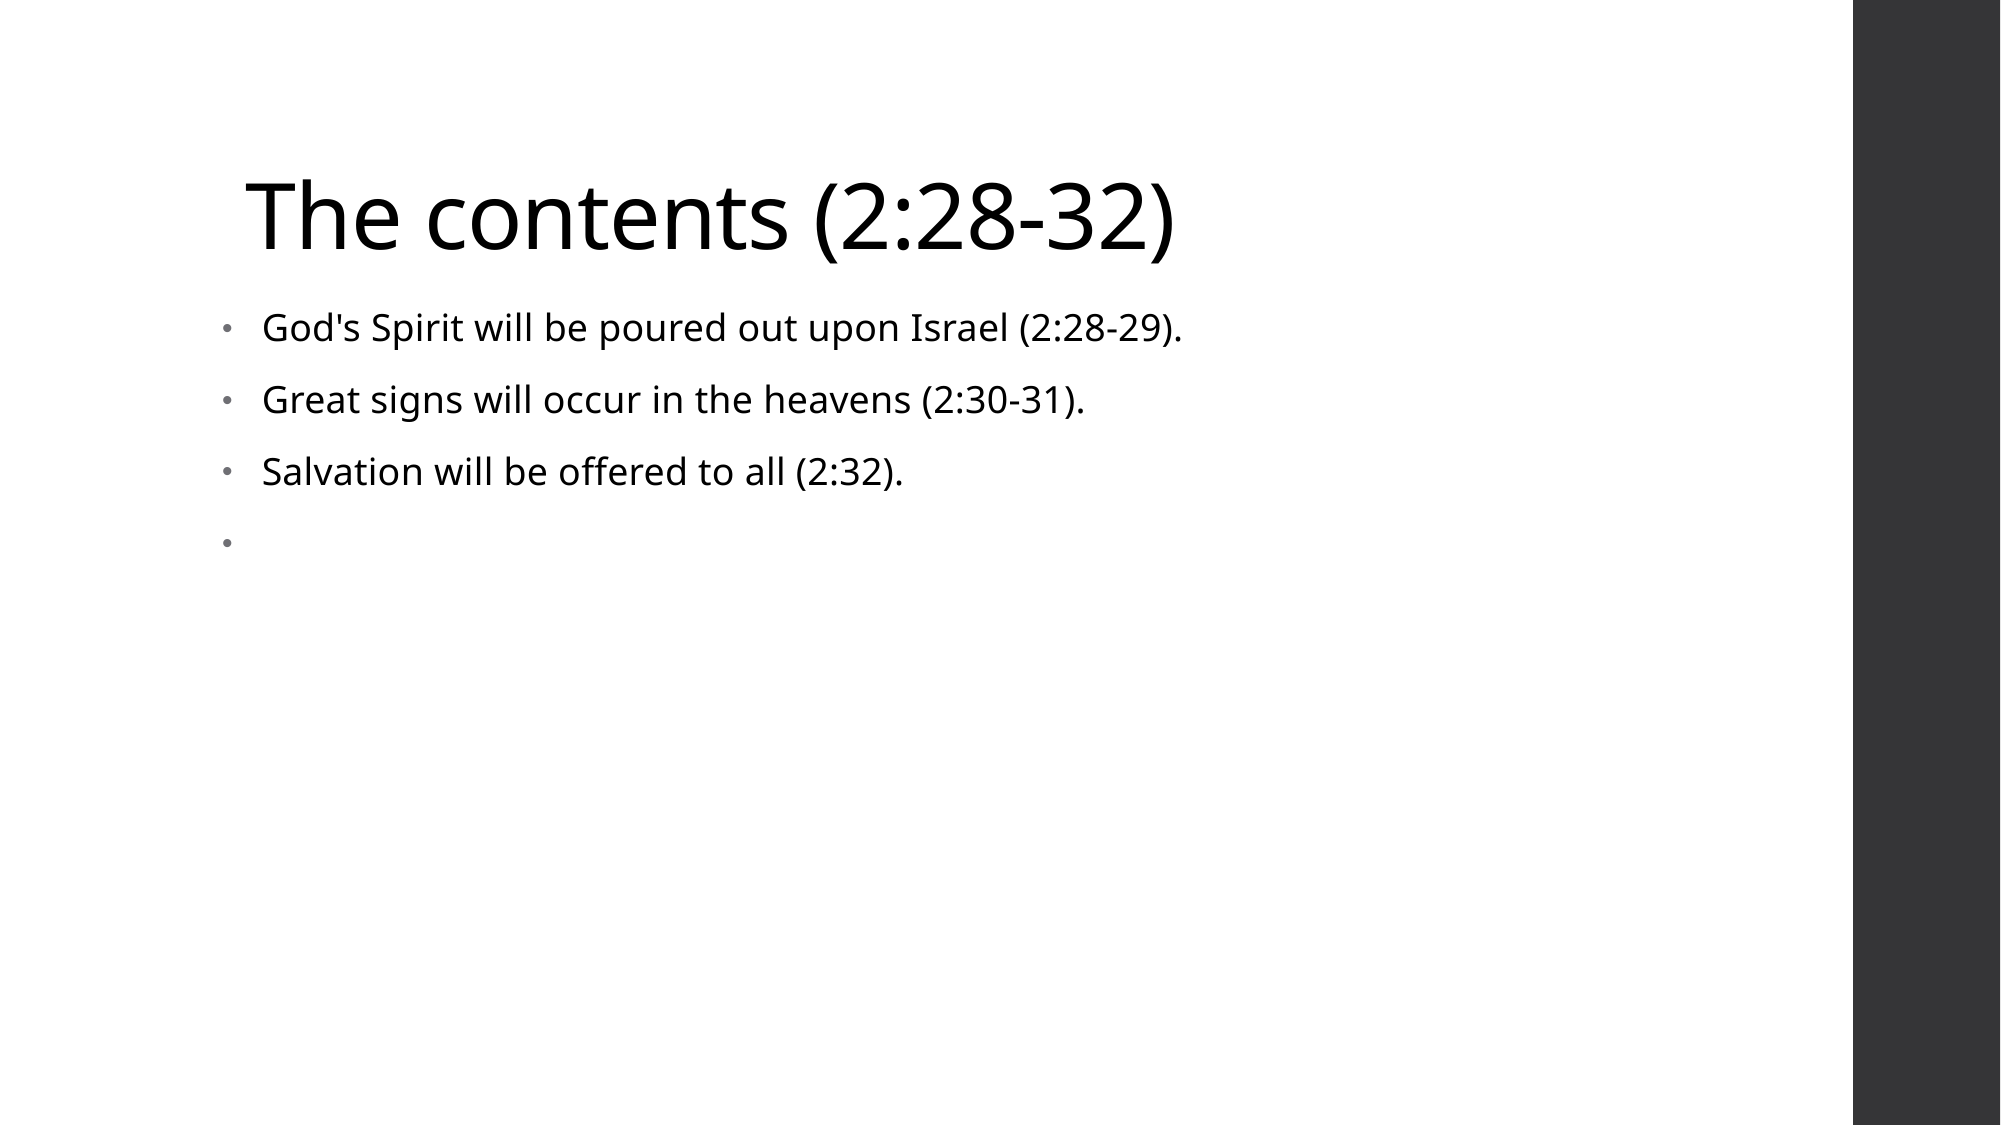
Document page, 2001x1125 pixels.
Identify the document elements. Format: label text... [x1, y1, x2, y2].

list God's Spirit will be poured out upon Israel (2:28-29). Great signs will occur in the heavens (2:30-31). Salvation will be offered to all (2:32). [206, 299, 1617, 1014]
title The contents (2:28-32) [206, 60, 1797, 278]
